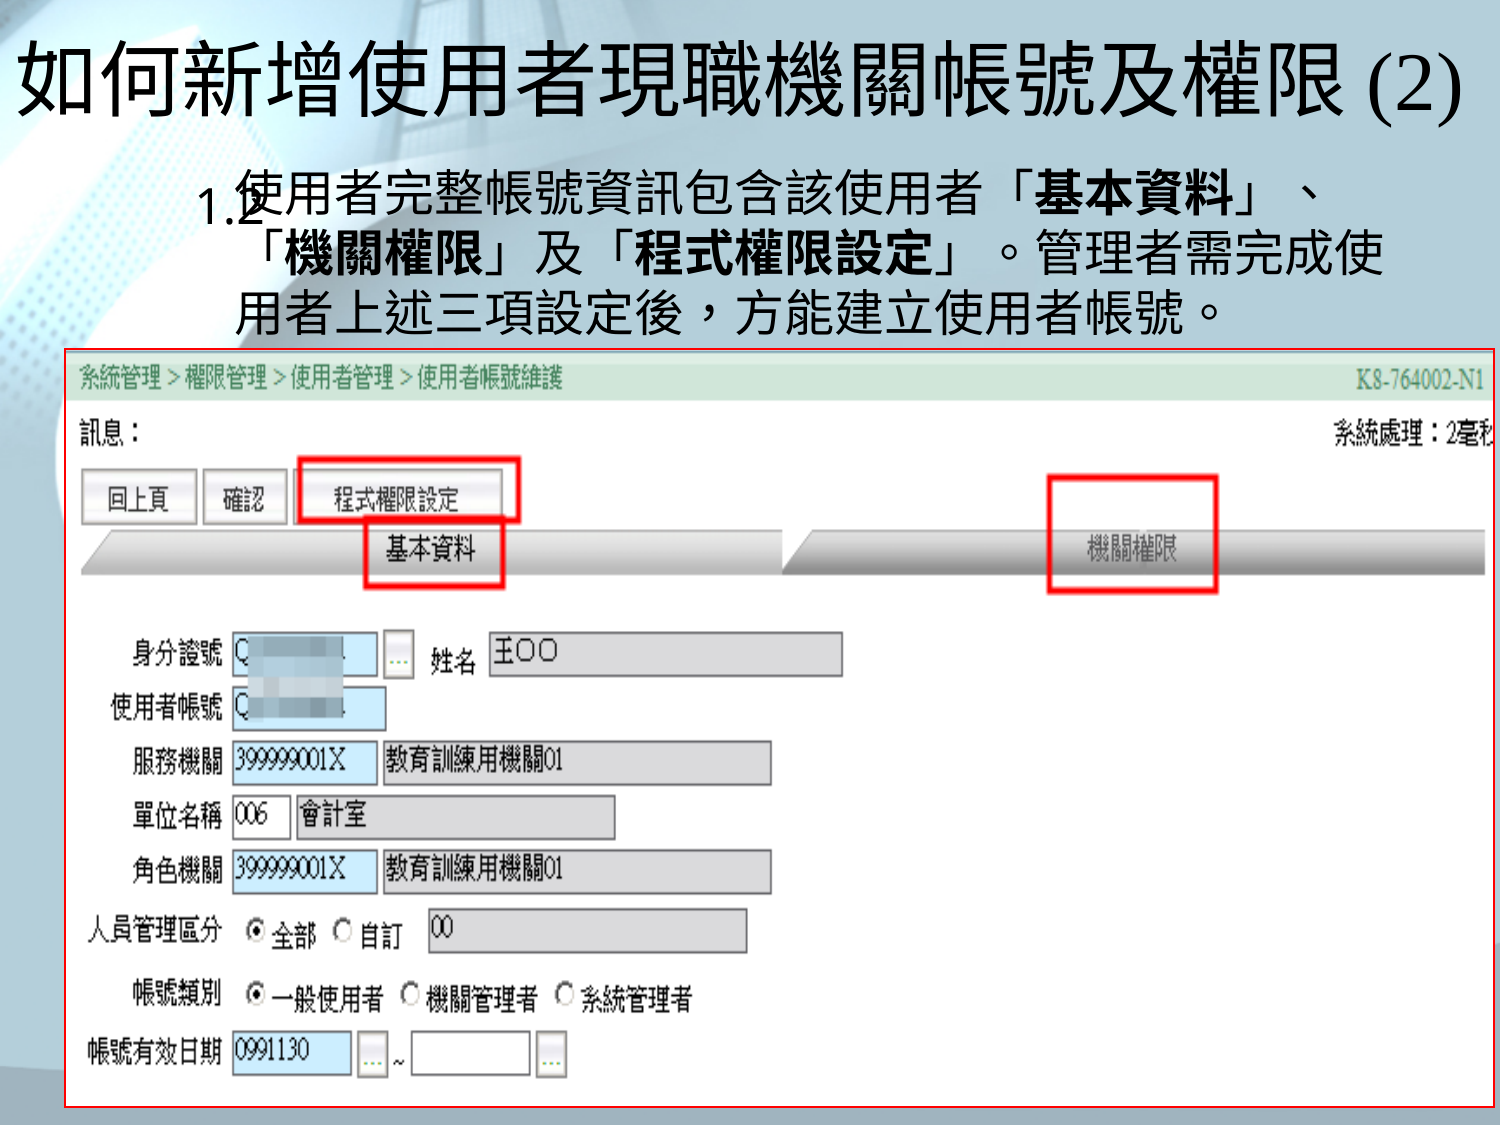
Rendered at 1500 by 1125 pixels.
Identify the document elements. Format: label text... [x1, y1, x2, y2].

title 如何新增使用者現職機關帳號及權限(2) [0, 0, 1500, 154]
text_box 2 [29, 149, 280, 235]
picture [66, 350, 1494, 1106]
text_box 使用者完整帳號資訊包含該使用者「基本資料」、「機關權限」及「程式權限設定」。管理者需完成使用者上述三項設定後，方能建立使用者帳號。 [220, 154, 1425, 348]
